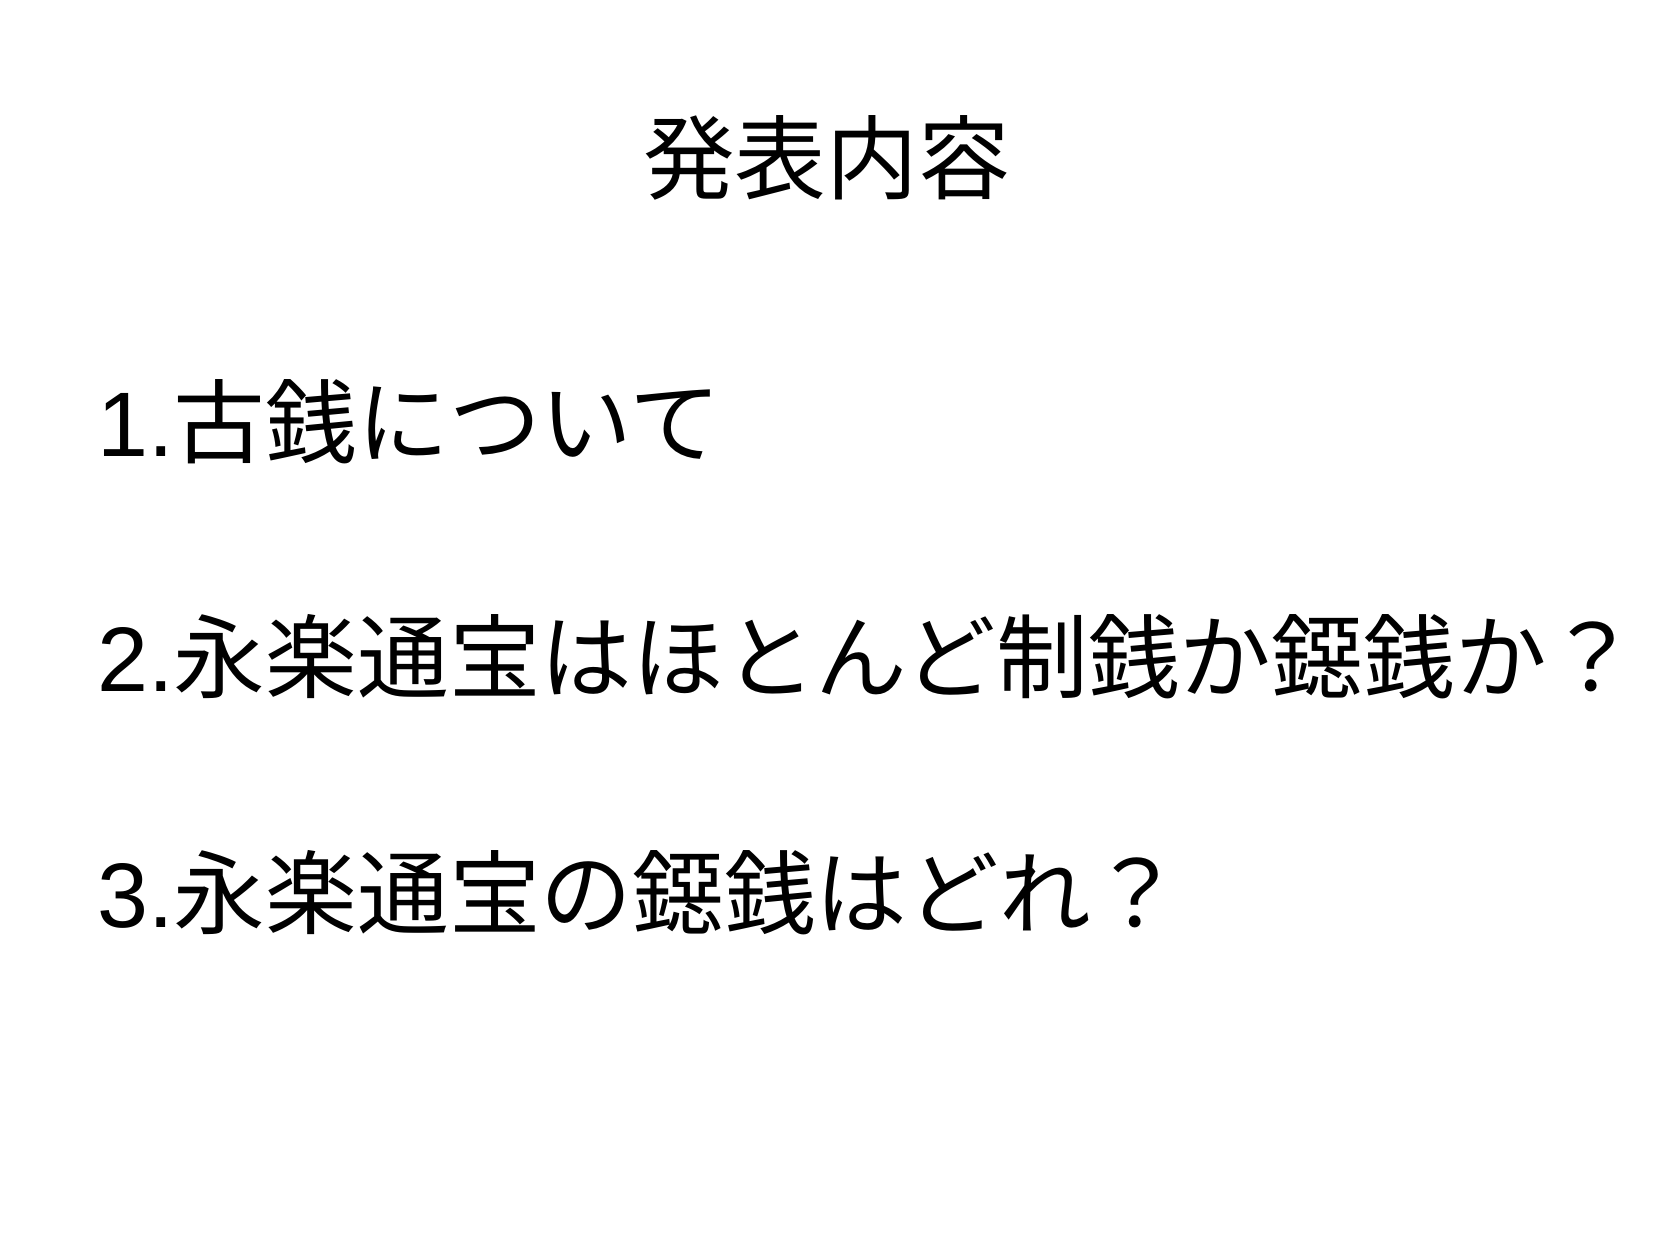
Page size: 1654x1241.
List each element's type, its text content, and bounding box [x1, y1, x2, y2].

text_box 1.古銭について 2.永楽通宝はほとんど制銭か鐚銭か？ 3.永楽通宝の鐚銭はどれ？ [82, 342, 1654, 955]
title 発表内容 [82, 49, 1571, 257]
